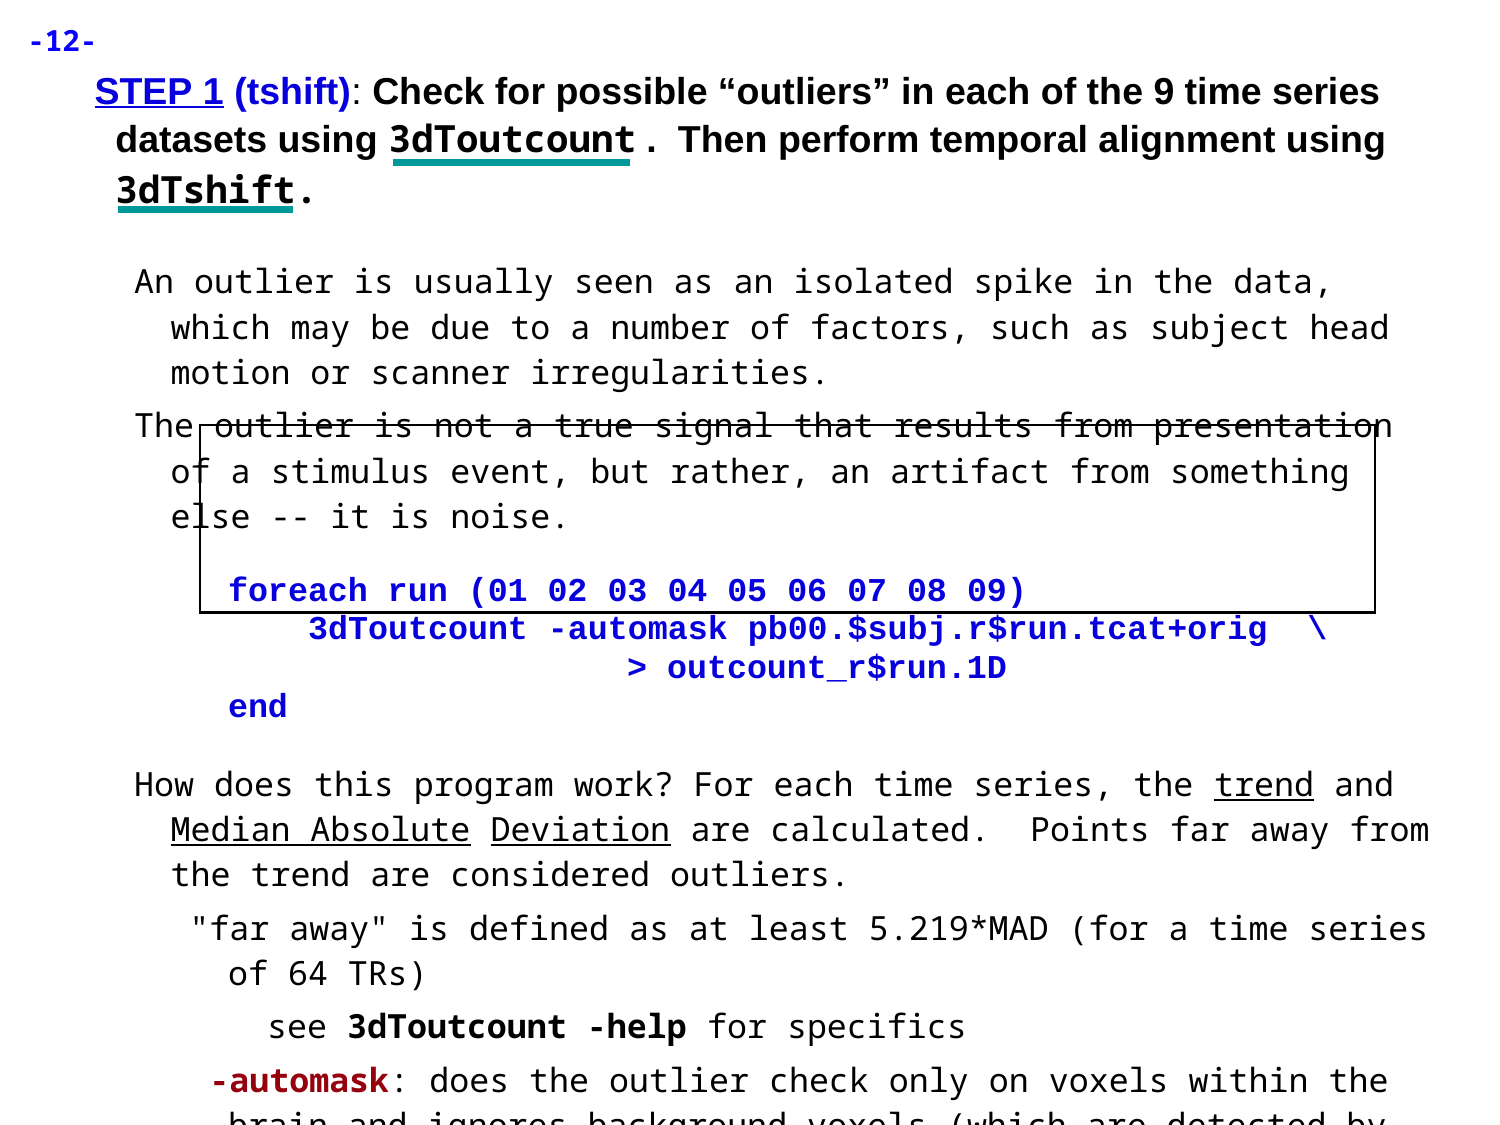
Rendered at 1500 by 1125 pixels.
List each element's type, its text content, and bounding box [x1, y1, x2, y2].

list STEP 1 (tshift): Check for possible “outliers” in each of the 9 time series datasets using 3dToutcount . Then perform temporal alignment using 3dTshift. An outlier is usually seen as an isolated spike in the data, which may be due to a number of factors, such as subject head motion or scanner irregularities. The outlier is not a true signal that results from presentation of a stimulus event, but rather, an artifact from something else -- it is noise. foreach run (01 02 03 04 05 06 07 08 09) 3dToutcount -automask pb00.$subj.r$run.tcat+orig \ > outcount_r$run.1D end How does this program work? For each time series, the trend and Median Absolute Deviation are calculated. Points far away from the trend are considered outliers. "far away" is defined as at least 5.219*MAD (for a time series of 64 TRs) see 3dToutcount -help for specifics -automask: does the outlier check only on voxels within the brain and ignores background voxels (which are detected by the program because of their smaller intensity values) > : redirects output to the text file outcount_r01.1D (for example), instead of sending it to the terminal window. [62, 62, 1450, 1101]
